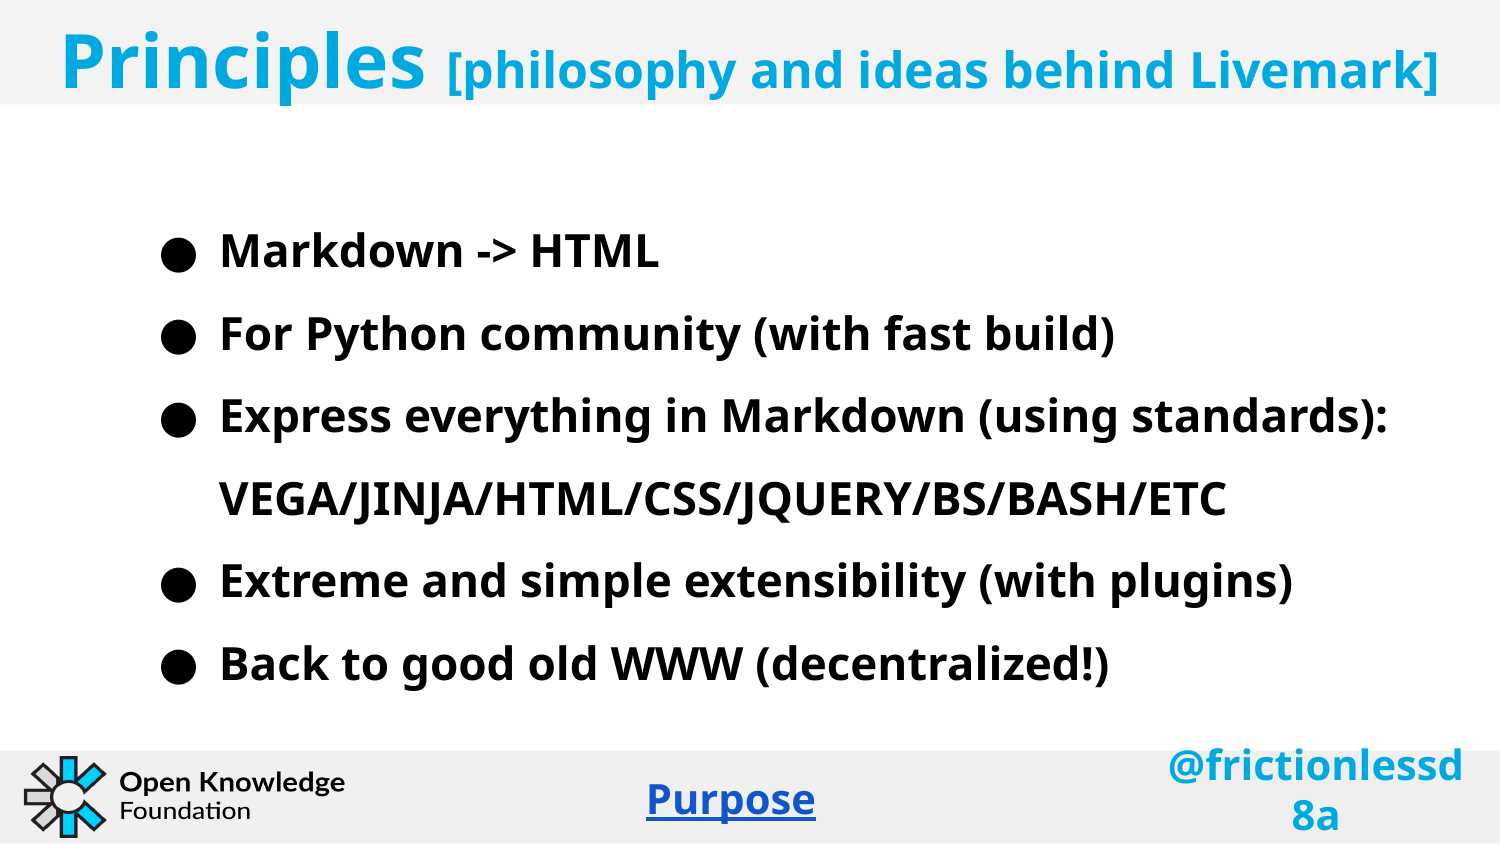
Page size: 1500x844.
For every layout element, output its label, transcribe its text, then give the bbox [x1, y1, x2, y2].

text_box @frictionlessd8a [1143, 757, 1489, 821]
text_box Markdown -> HTML For Python community (with fast build) Express everything in Markdown (using standards): VEGA/JINJA/HTML/CSS/JQUERY/BS/BASH/ETC Extreme and simple extensibility (with plugins) Back to good old WWW (decentralized!) [128, 179, 1413, 705]
text_box Purpose [465, 757, 1008, 844]
text_box Principles [philosophy and ideas behind Livemark] [0, 0, 1500, 105]
picture [12, 750, 356, 844]
